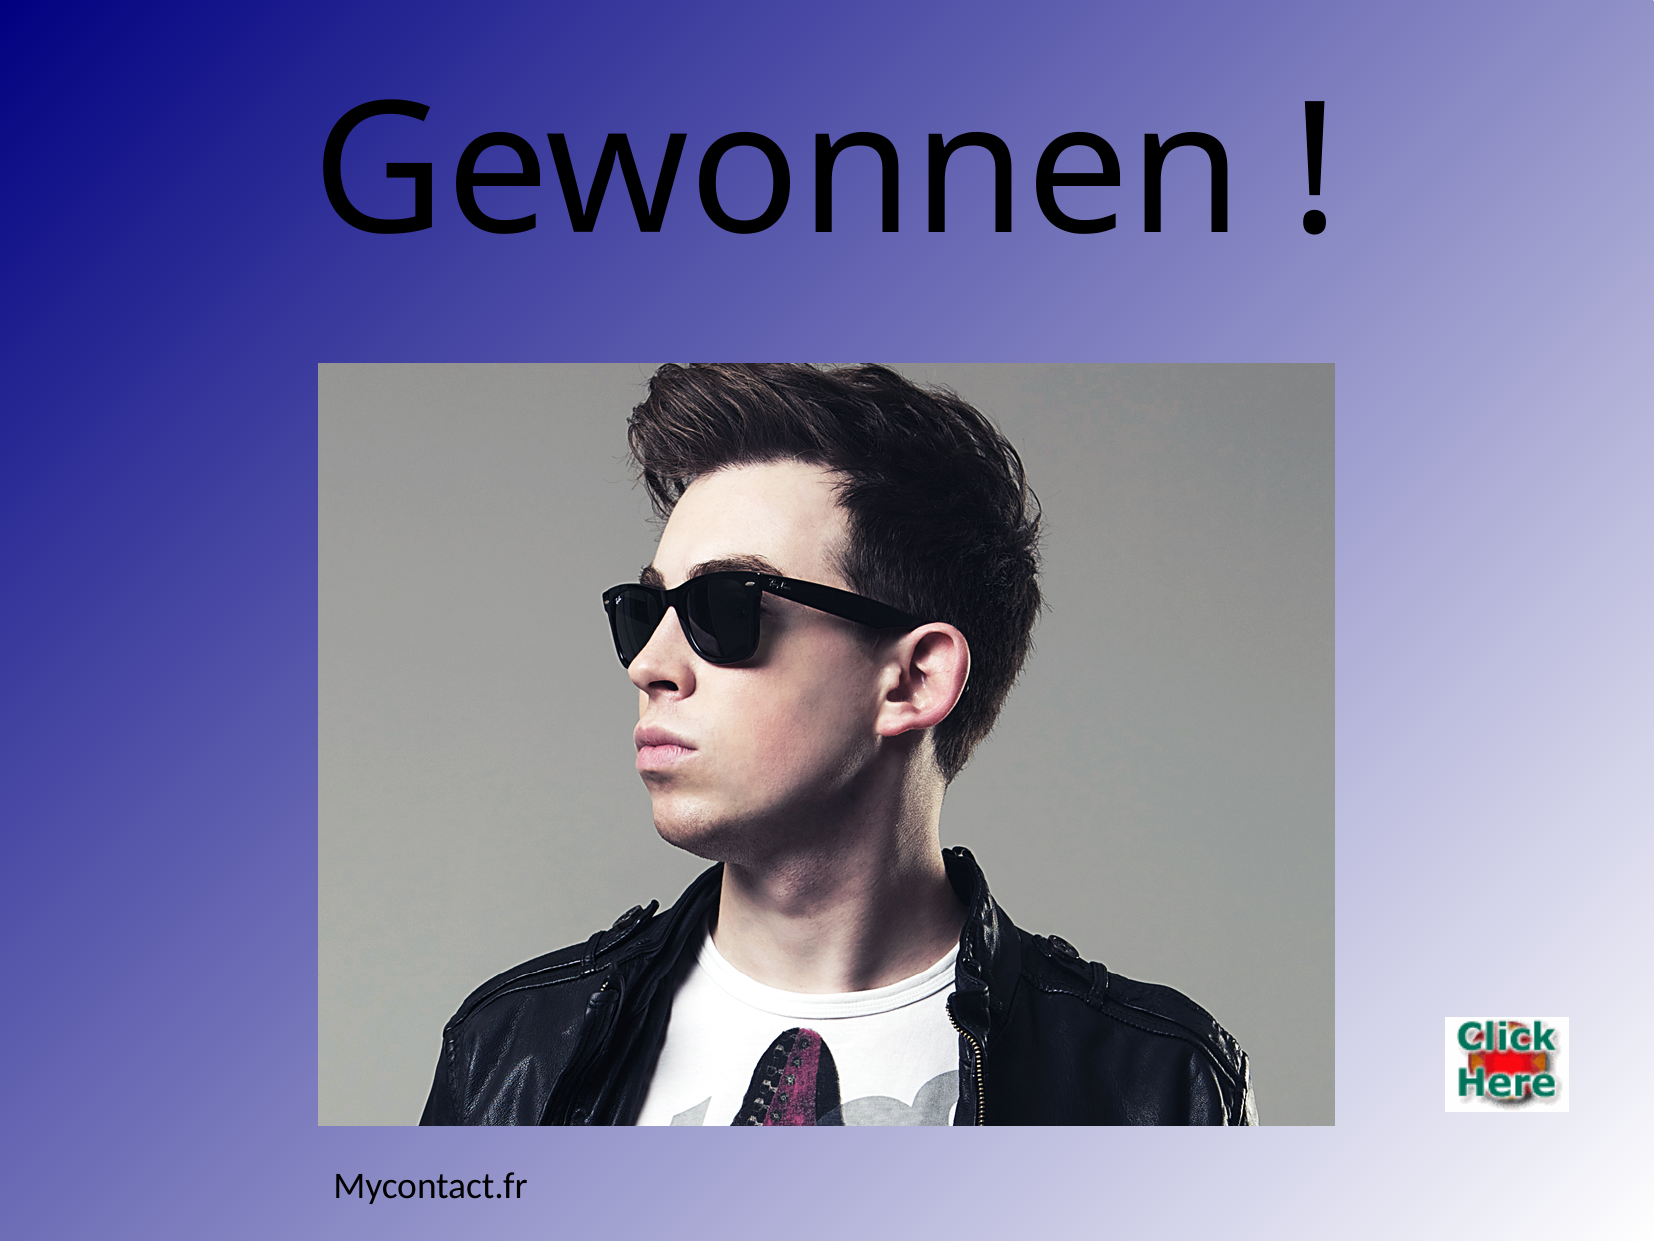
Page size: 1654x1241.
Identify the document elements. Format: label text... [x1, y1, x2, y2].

picture [318, 363, 1335, 1127]
text_box Mycontact.fr [318, 1153, 754, 1214]
text_box Gewonnen ! [82, 49, 1571, 257]
picture [1445, 1017, 1569, 1112]
